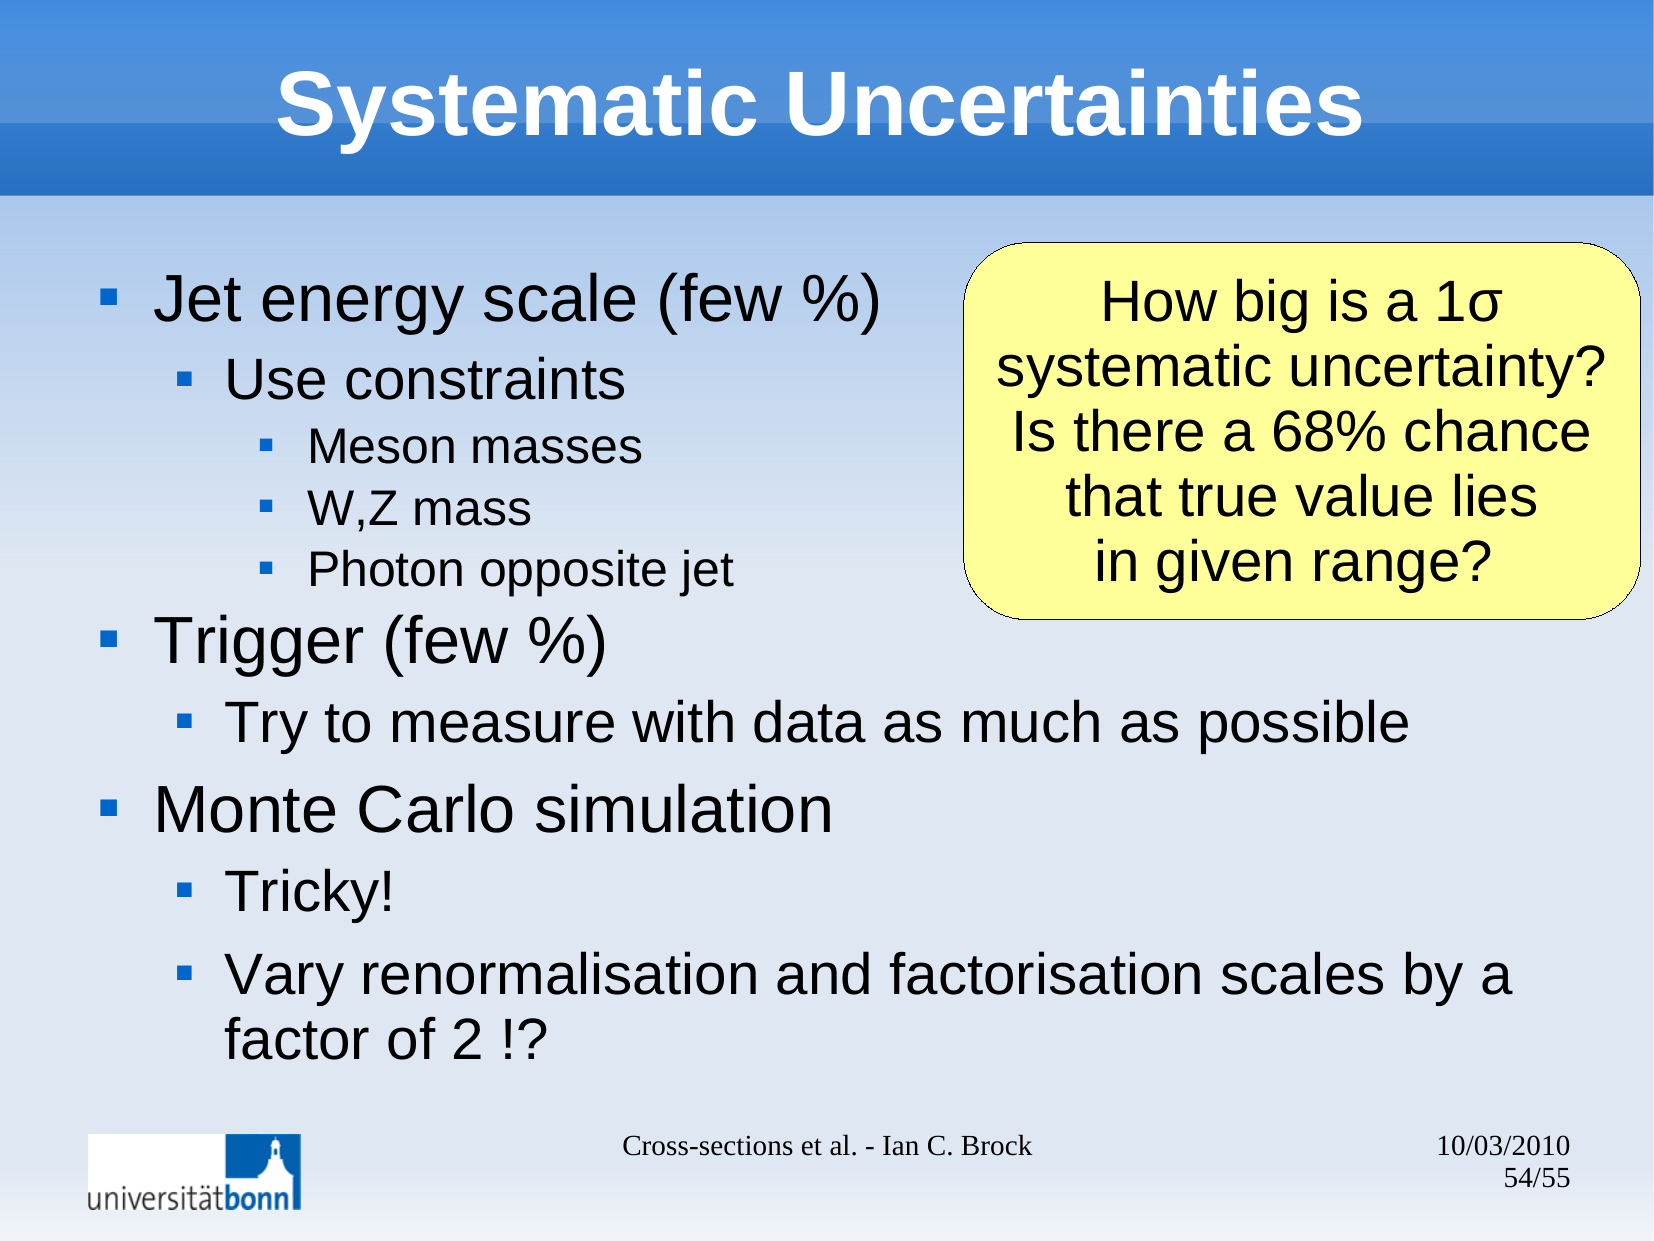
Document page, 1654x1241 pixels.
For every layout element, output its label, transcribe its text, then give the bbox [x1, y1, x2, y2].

title Systematic Uncertainties [76, 7, 1565, 200]
list Jet energy scale (few %) Use constraints Meson masses W,Z mass Photon opposite jet Trigger (few %) Try to measure with data as much as possible Monte Carlo simulation Tricky! Vary renormalisation and factorisation scales by a factor of 2 !? [82, 260, 1571, 1072]
text_box How big is a 1σ systematic uncertainty? Is there a 68% chance that true value lies in given range? [963, 242, 1641, 620]
picture [0, 0, 1654, 1241]
